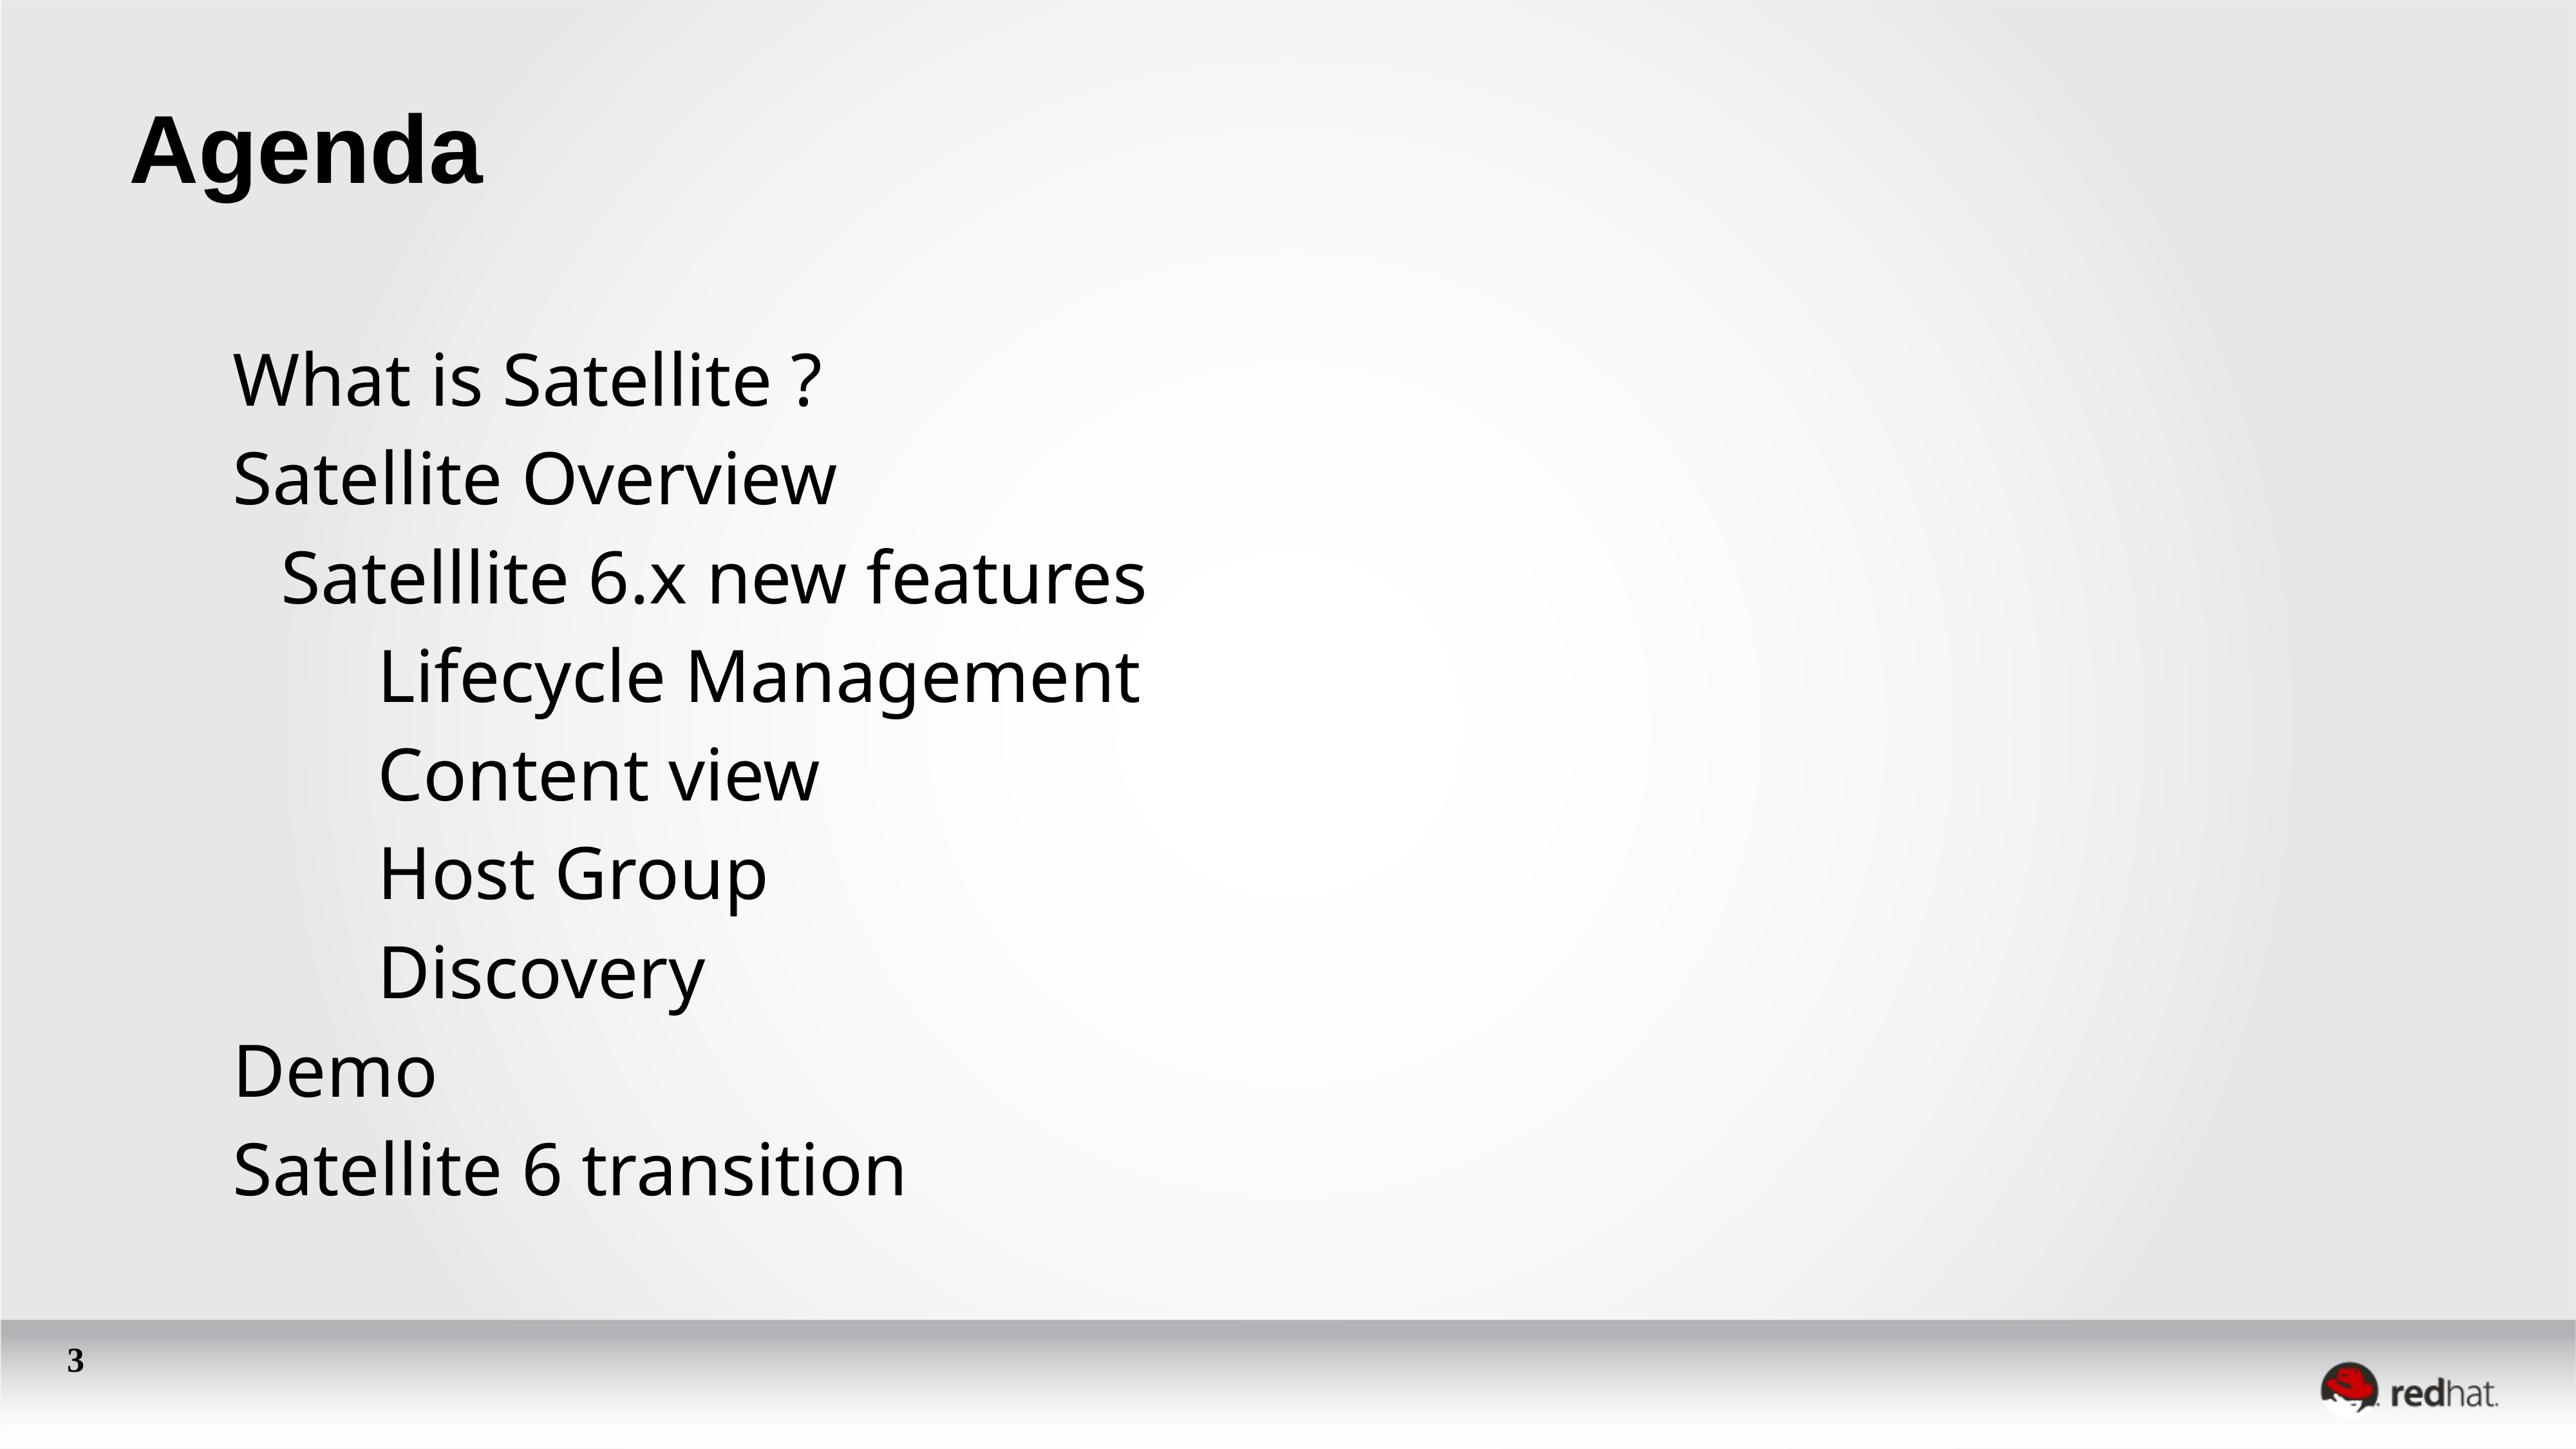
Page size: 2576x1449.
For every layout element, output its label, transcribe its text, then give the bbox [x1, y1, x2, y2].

picture [0, 0, 2576, 1449]
title Agenda [129, 57, 2447, 242]
text_box What is Satellite ? Satellite Overview Satelllite 6.x new features Lifecycle Management Content view Host Group Discovery Demo Satellite 6 transition [223, 324, 1950, 1163]
